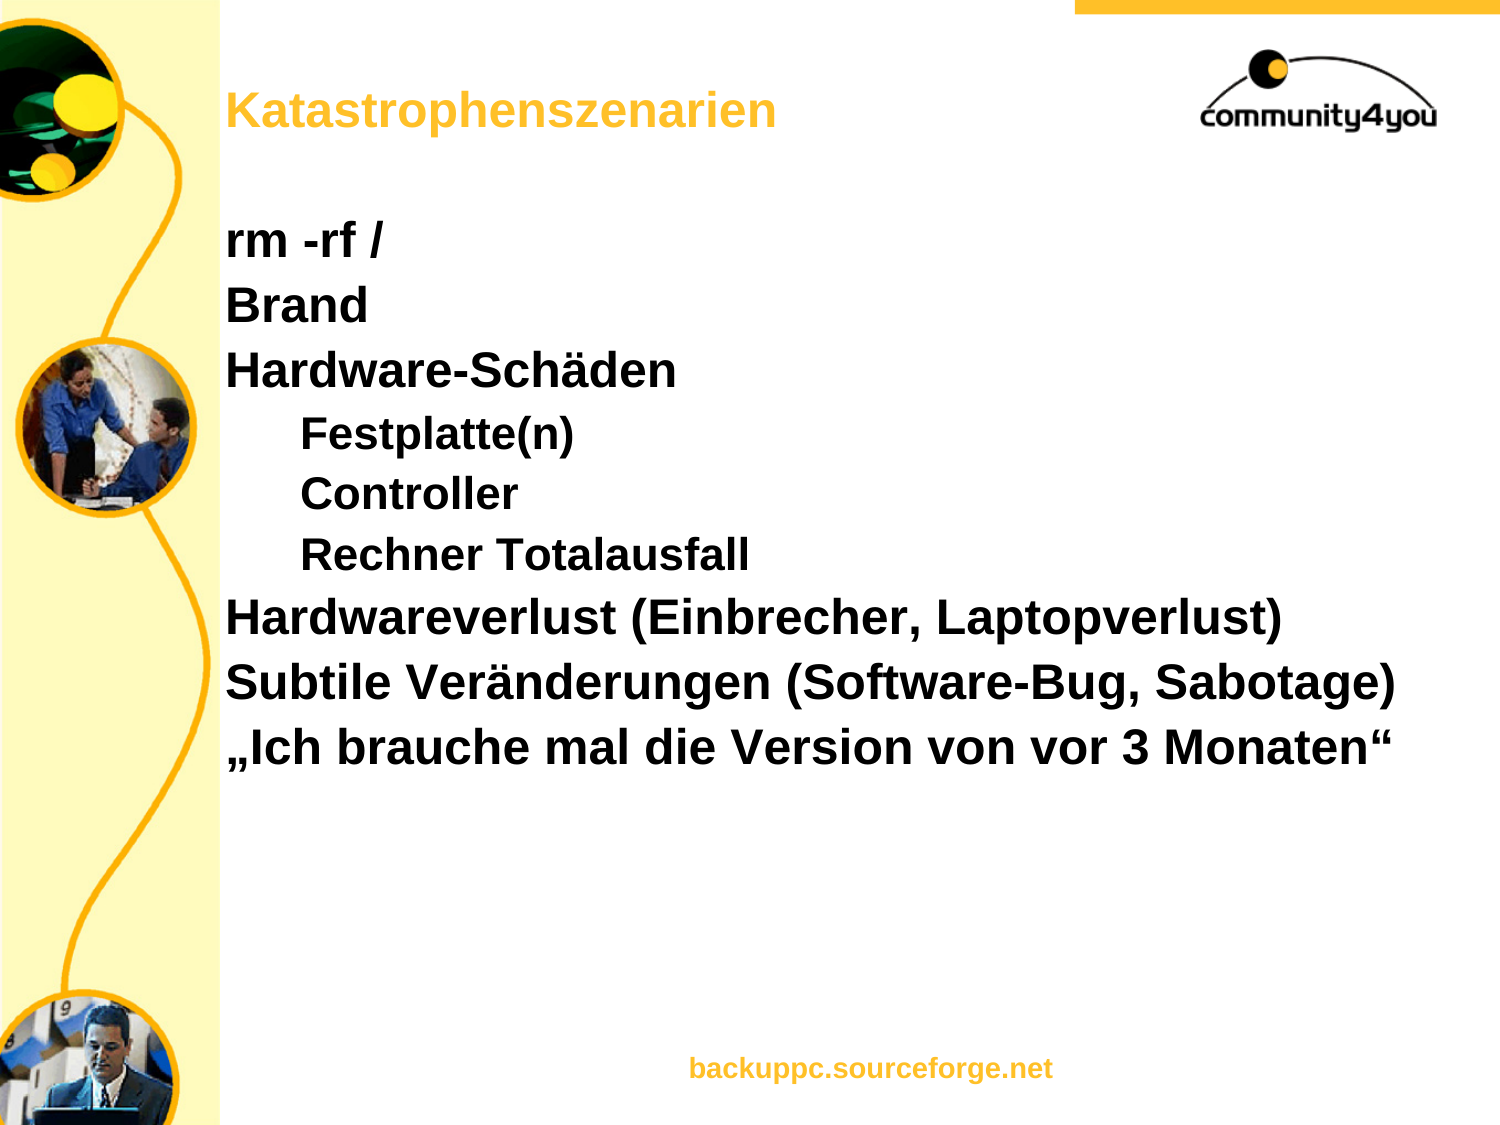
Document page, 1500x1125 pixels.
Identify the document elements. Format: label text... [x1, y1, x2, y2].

title Katastrophenszenarien [224, 42, 1388, 179]
picture [0, 0, 220, 1125]
picture [1388, 49, 1437, 133]
list rm -rf / Brand Hardware-Schäden Festplatte(n) Controller Rechner Totalausfall Hardwareverlust (Einbrecher, Laptopverlust) Subtile Veränderungen (Software-Bug, Sabotage) „Ich brauche mal die Version von vor 3 Monaten“ [225, 212, 1488, 1001]
